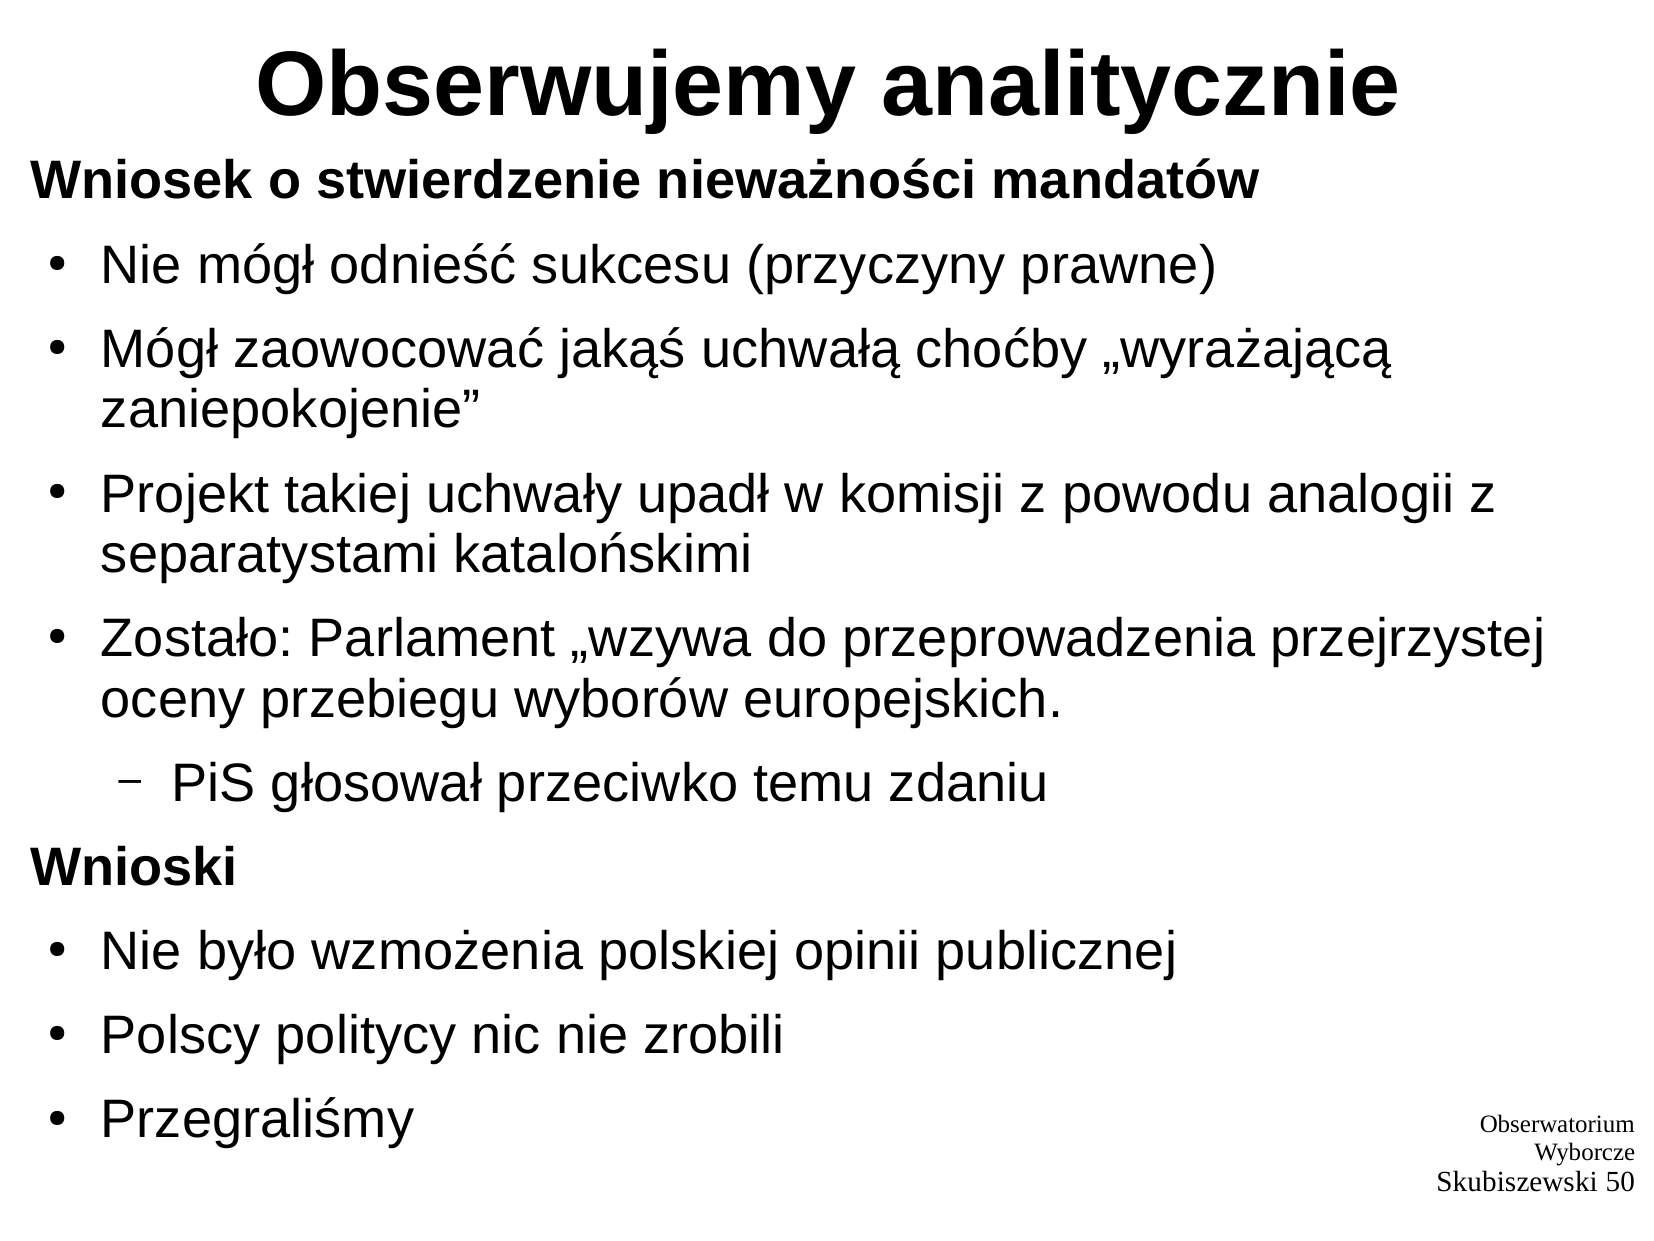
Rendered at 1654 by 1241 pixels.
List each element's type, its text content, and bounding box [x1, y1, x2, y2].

list Wniosek o stwierdzenie nieważności mandatów Nie mógł odnieść sukcesu (przyczyny prawne) Mógł zaowocować jakąś uchwałą choćby „wyrażającą zaniepokojenie” Projekt takiej uchwały upadł w komisji z powodu analogii z separatystami katalońskimi Zostało: Parlament „wzywa do przeprowadzenia przejrzystej oceny przebiegu wyborów europejskich. PiS głosował przeciwko temu zdaniu Wnioski Nie było wzmożenia polskiej opinii publicznej Polscy politycy nic nie zrobili Przegraliśmy [30, 150, 1621, 1216]
title Obserwujemy analitycznie [84, 32, 1573, 150]
